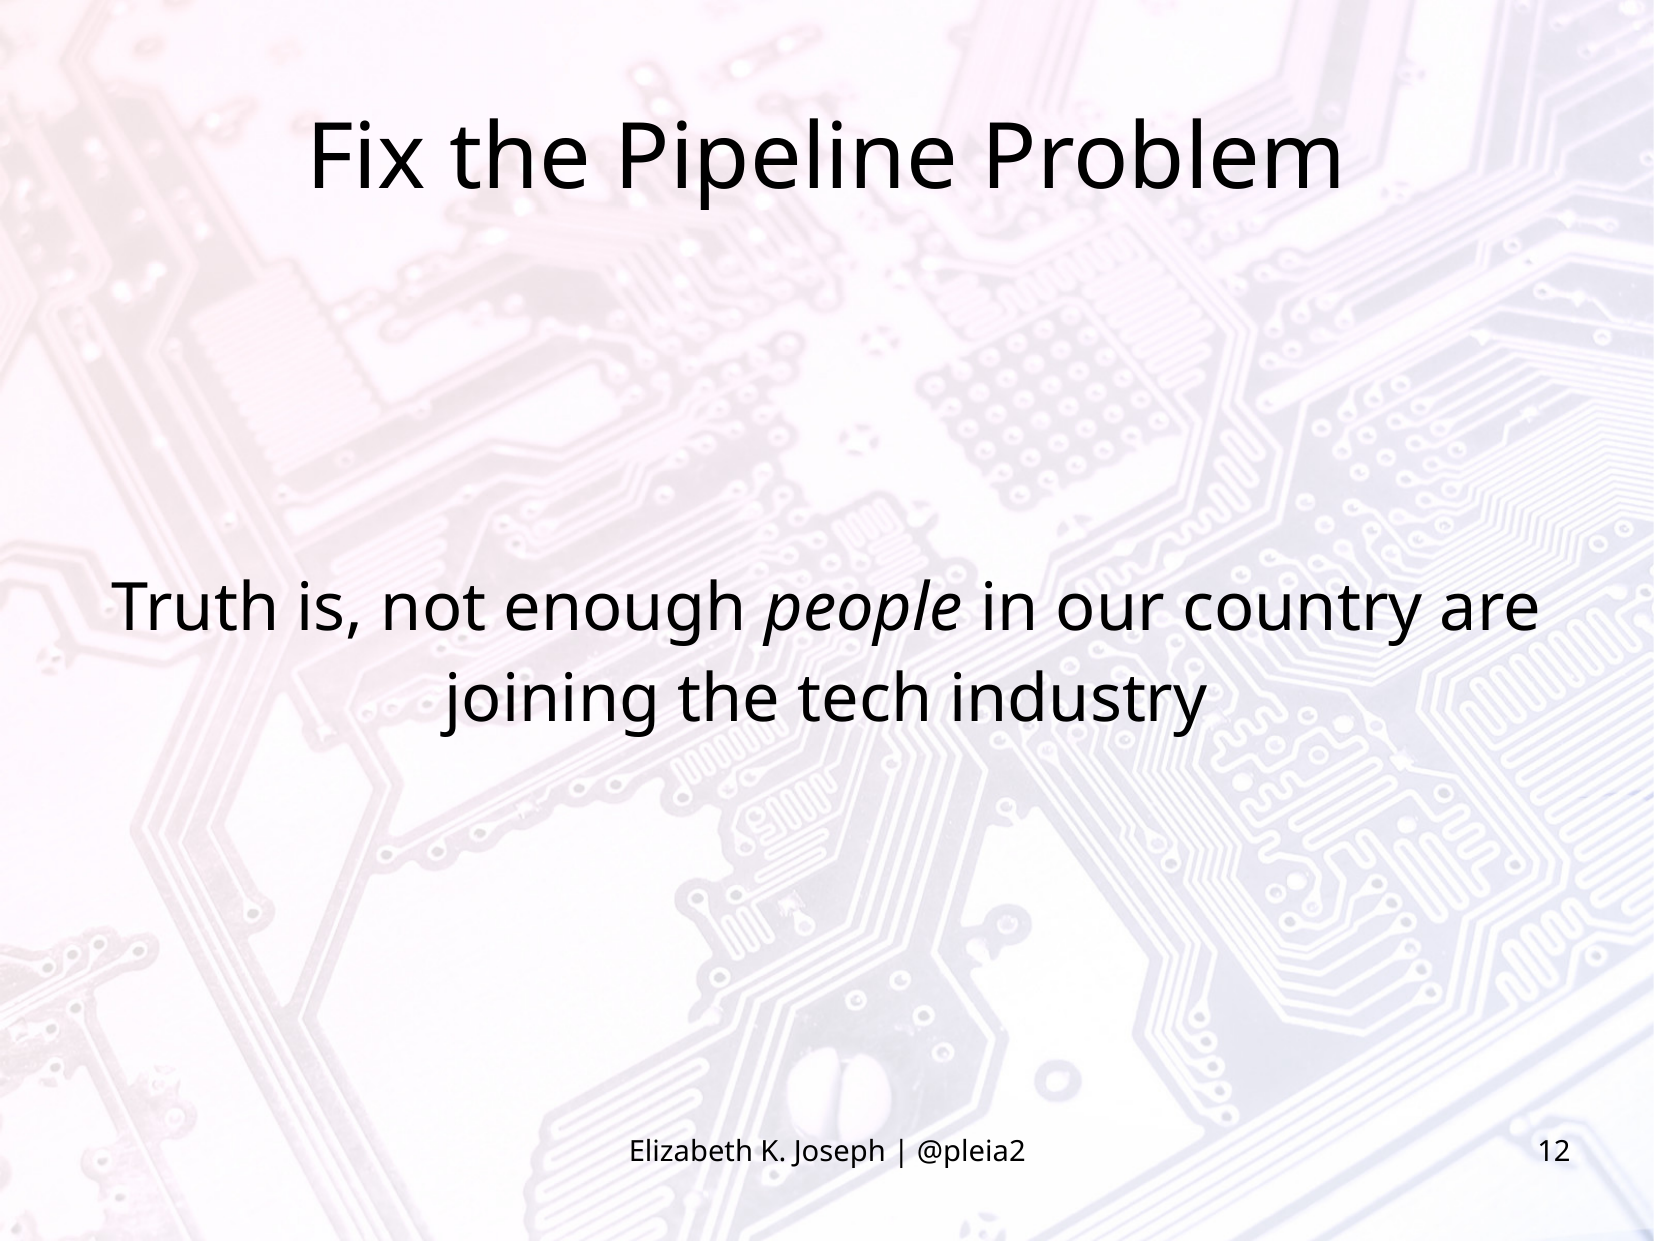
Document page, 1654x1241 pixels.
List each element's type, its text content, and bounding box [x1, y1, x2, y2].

title Fix the Pipeline Problem [82, 49, 1571, 257]
picture [0, 0, 1654, 1241]
subtitle Truth is, not enough people in our country are joining the tech industry [82, 290, 1571, 1010]
